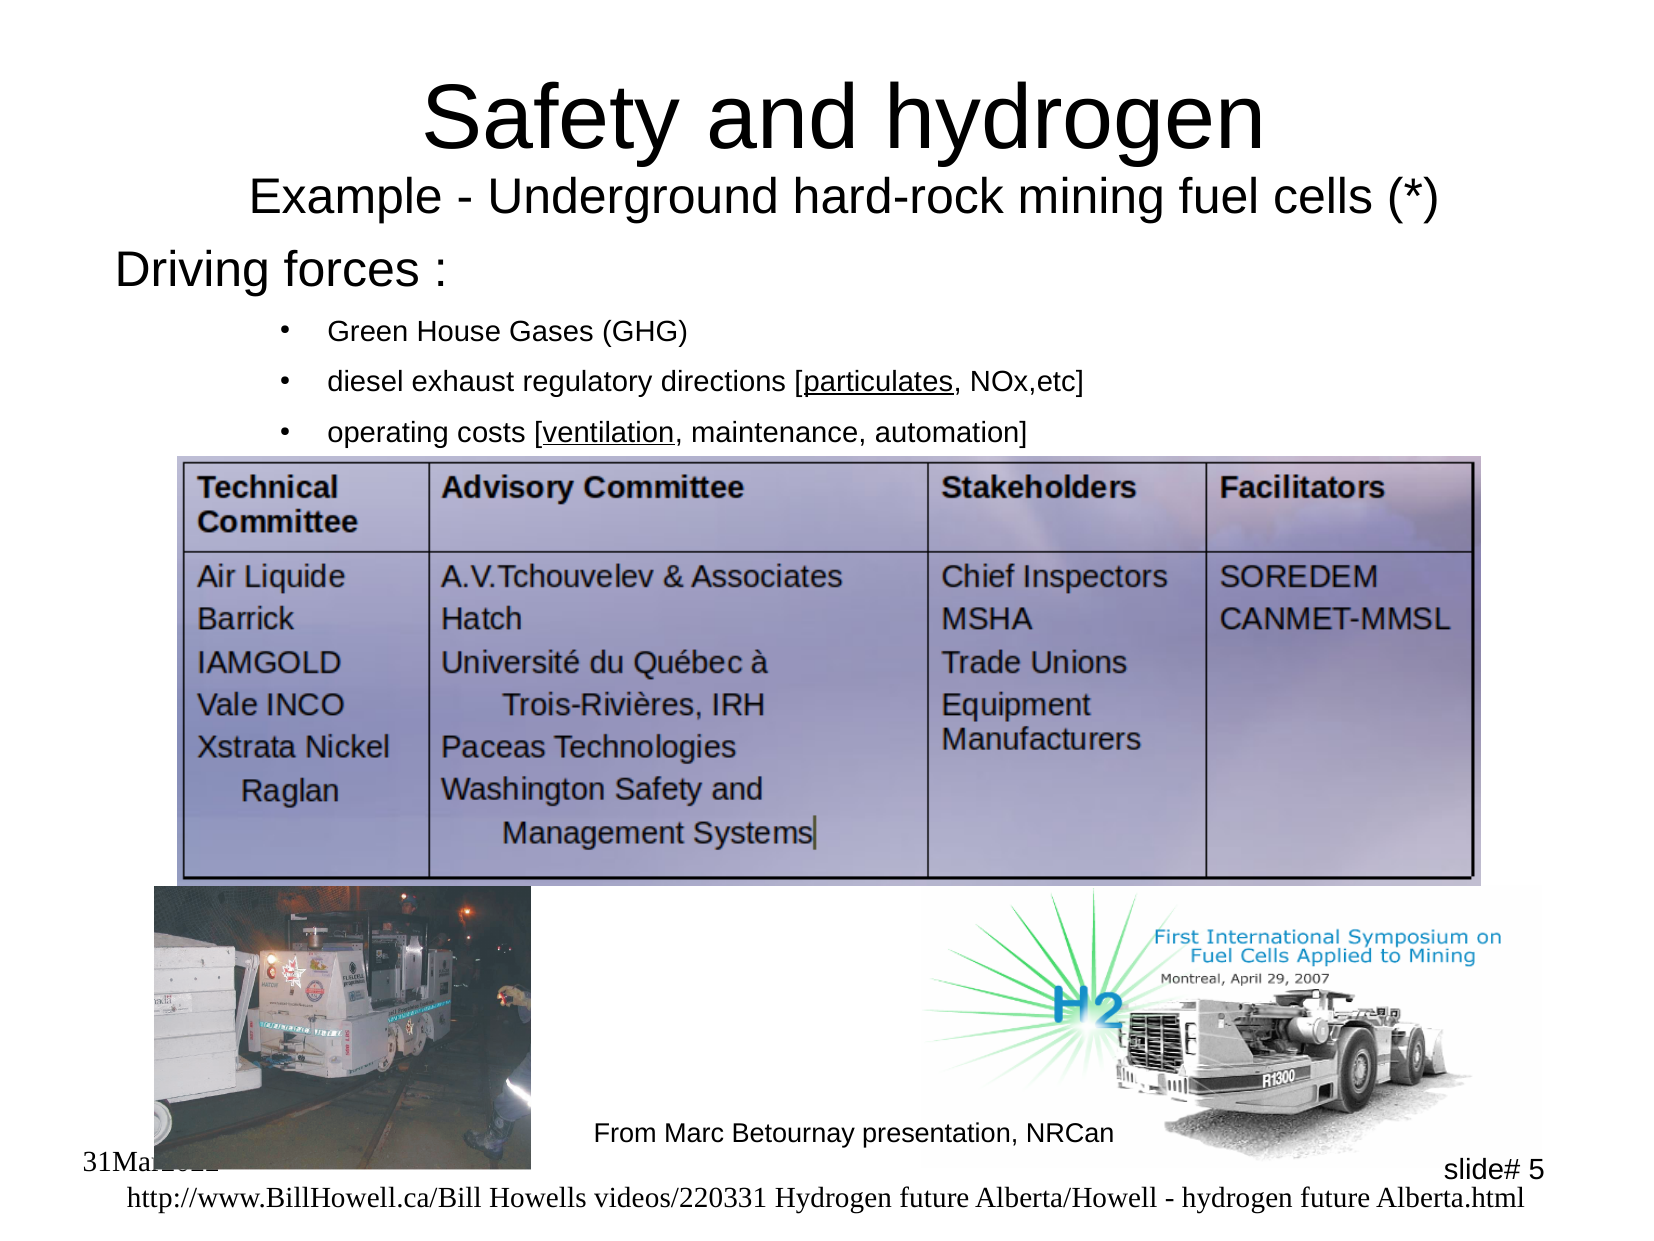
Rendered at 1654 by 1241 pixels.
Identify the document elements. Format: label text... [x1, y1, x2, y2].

title Safety and hydrogen Example - Underground hard-rock mining fuel cells (*) [82, 64, 1571, 225]
picture [153, 456, 1542, 1170]
text_box slide# 5 [1429, 1145, 1571, 1193]
text_box From Marc Betournay presentation, NRCan [578, 1110, 1146, 1186]
list Driving forces : Green House Gases (GHG) diesel exhaust regulatory directions [particulates, NOx,etc] operating costs [ventilation, maintenance, automation] [114, 241, 1603, 490]
